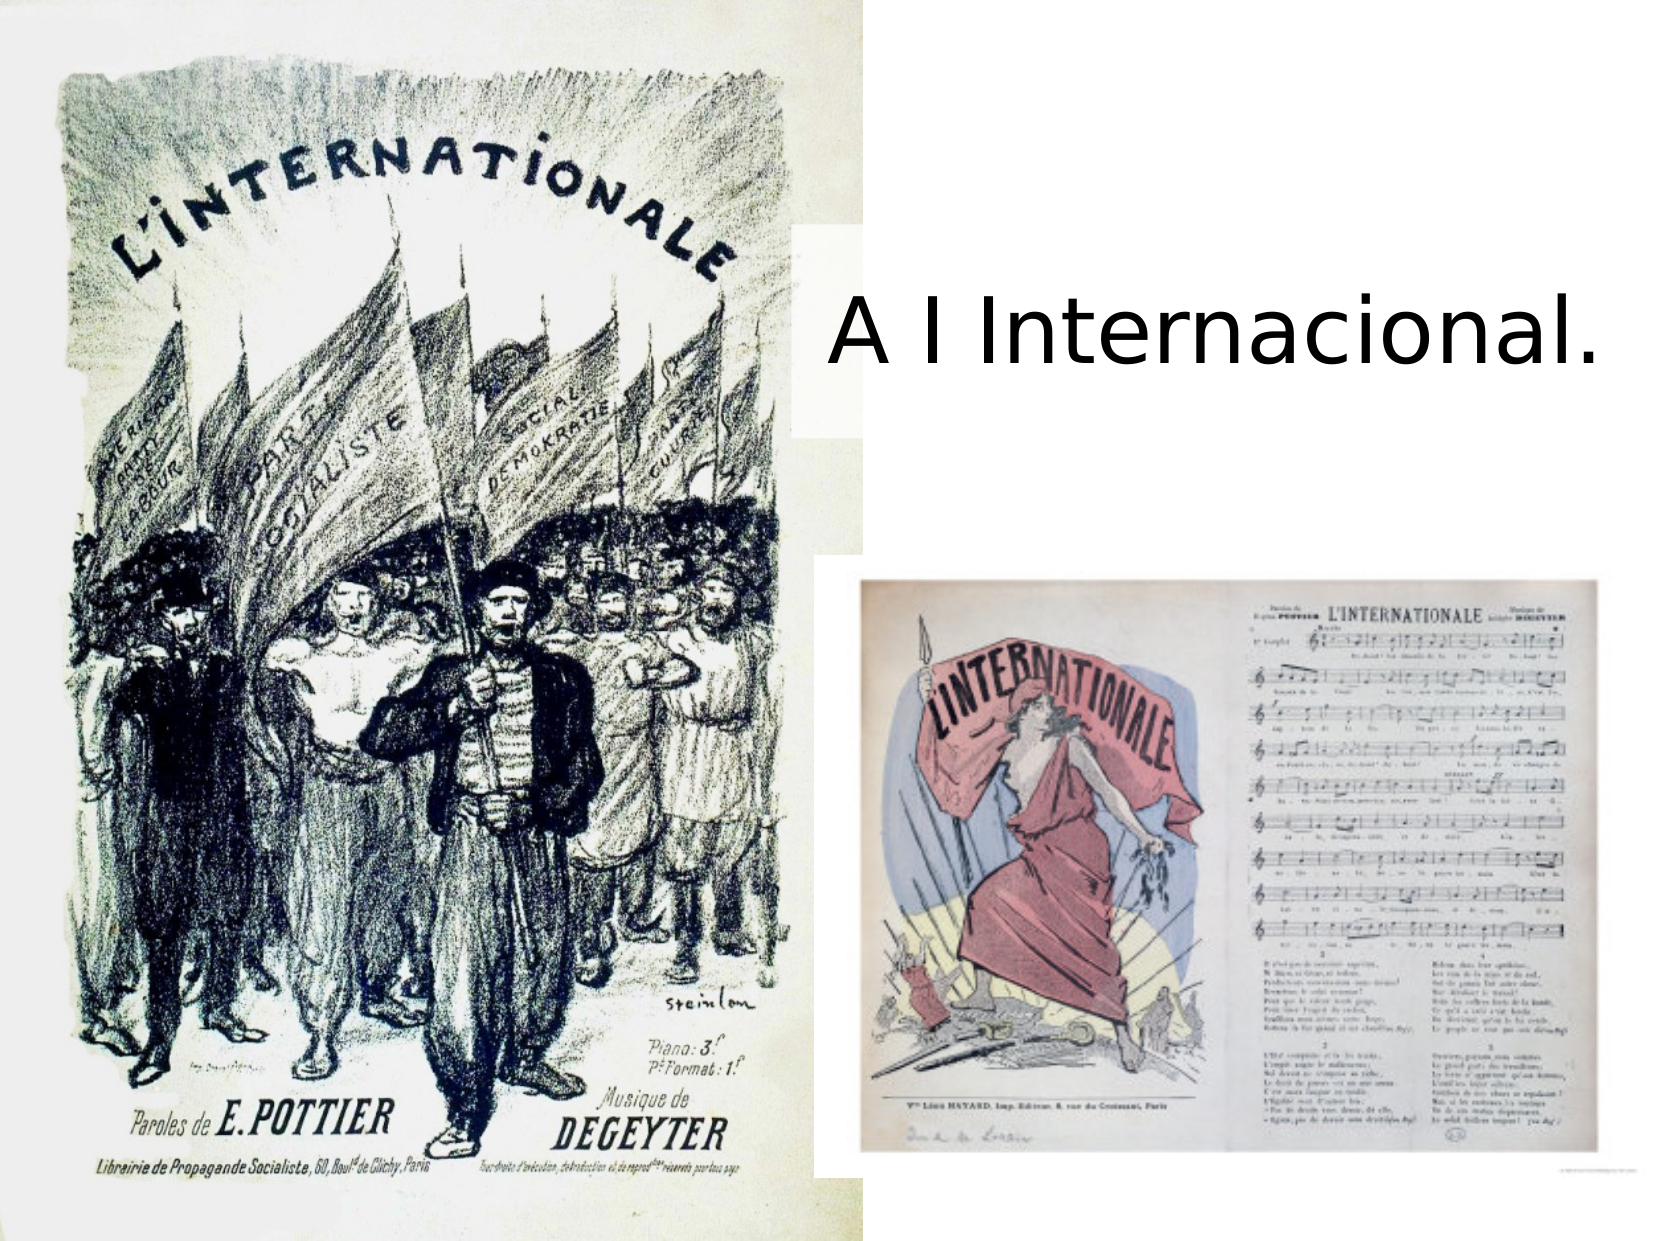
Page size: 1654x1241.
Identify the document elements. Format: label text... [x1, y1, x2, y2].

title A I Internacional. [791, 224, 1642, 439]
picture [0, 0, 1645, 1241]
